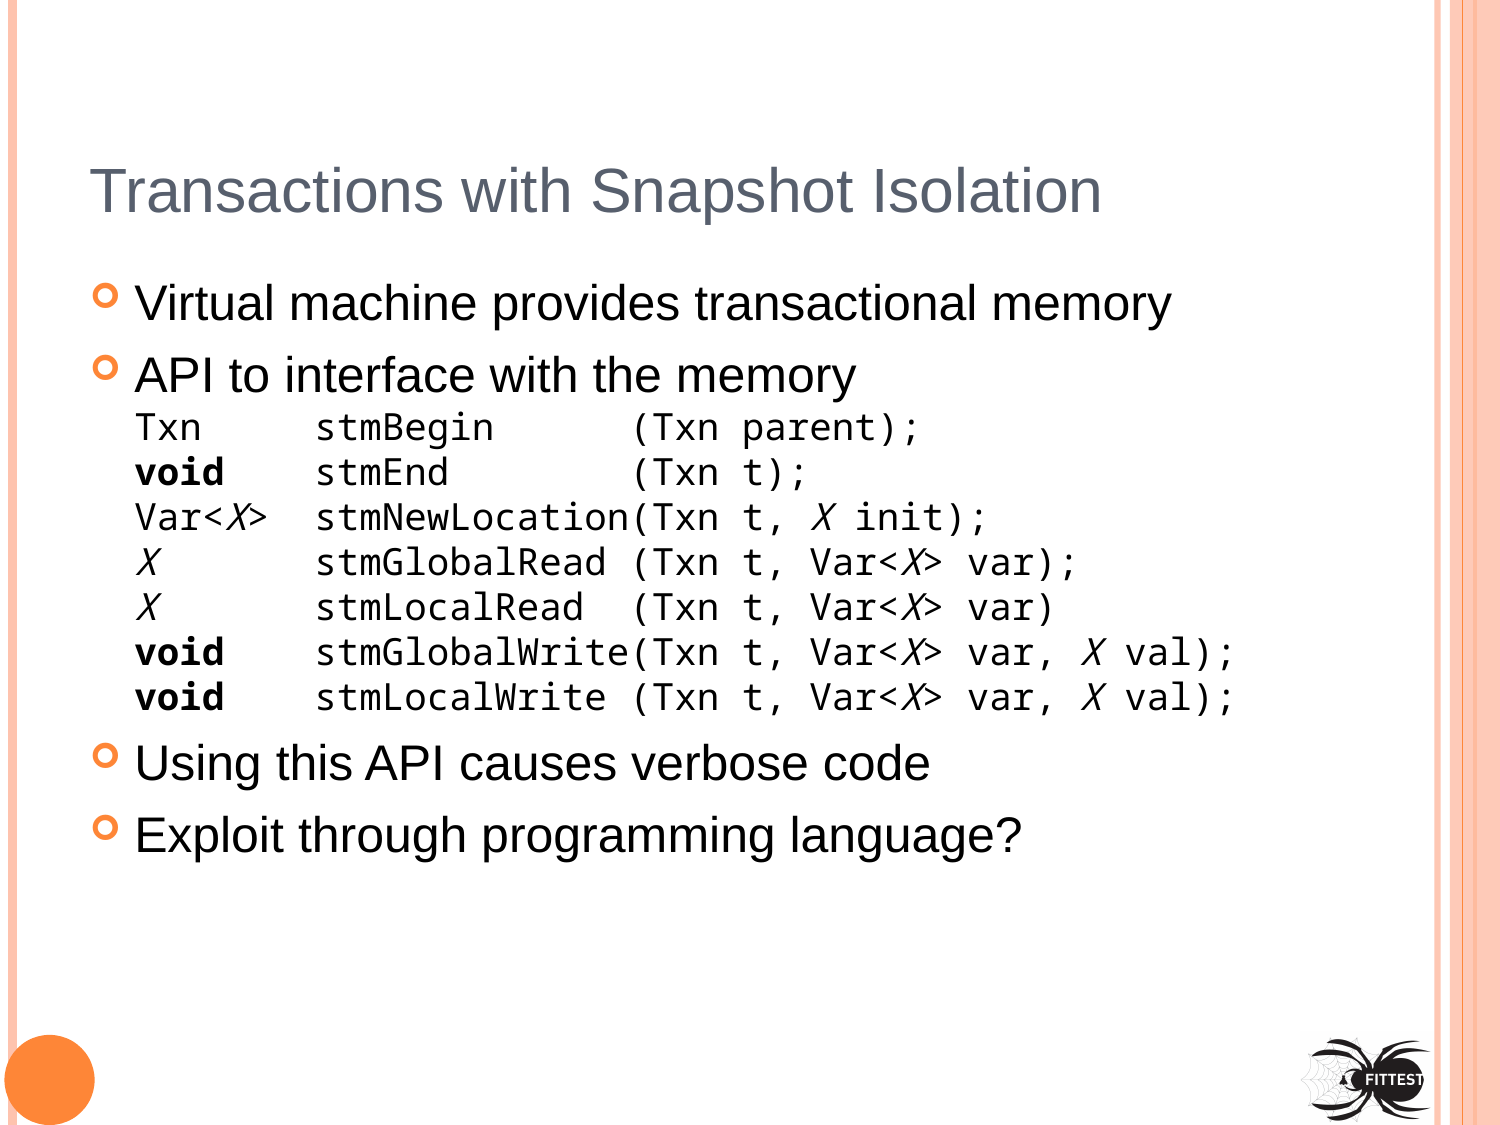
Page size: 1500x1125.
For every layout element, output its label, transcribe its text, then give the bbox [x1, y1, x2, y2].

title Transactions with Snapshot Isolation [74, 44, 1300, 233]
list Virtual machine provides transactional memory API to interface with the memory Txn stmBegin (Txn parent); void stmEnd (Txn t); Var<X> stmNewLocation(Txn t, X init); X stmGlobalRead (Txn t, Var<X> var); X stmLocalRead (Txn t, Var<X> var) void stmGlobalWrite(Txn t, Var<X> var, X val); void stmLocalWrite (Txn t, Var<X> var, X val); Using this API causes verbose code Exploit through programming language? [74, 262, 1300, 1006]
